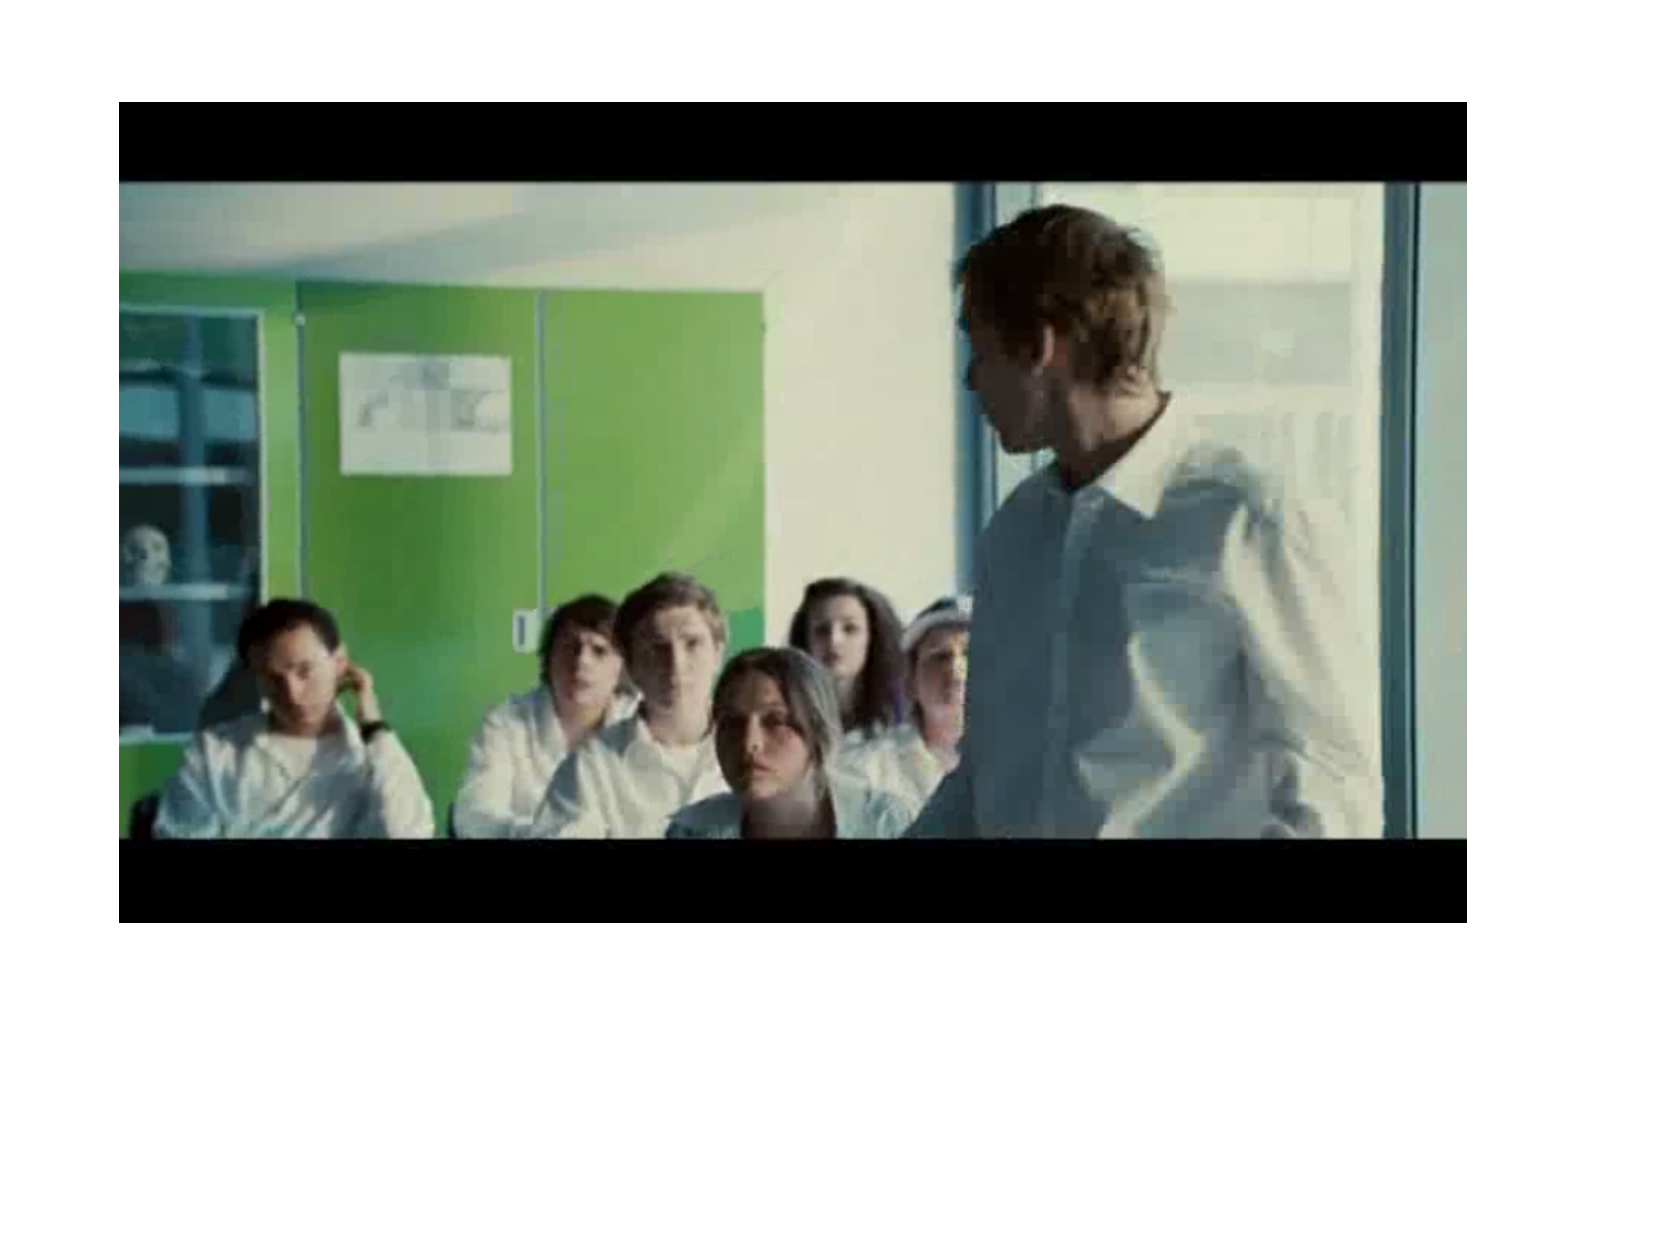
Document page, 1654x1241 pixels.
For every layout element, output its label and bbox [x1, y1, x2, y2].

picture [119, 102, 1467, 923]
